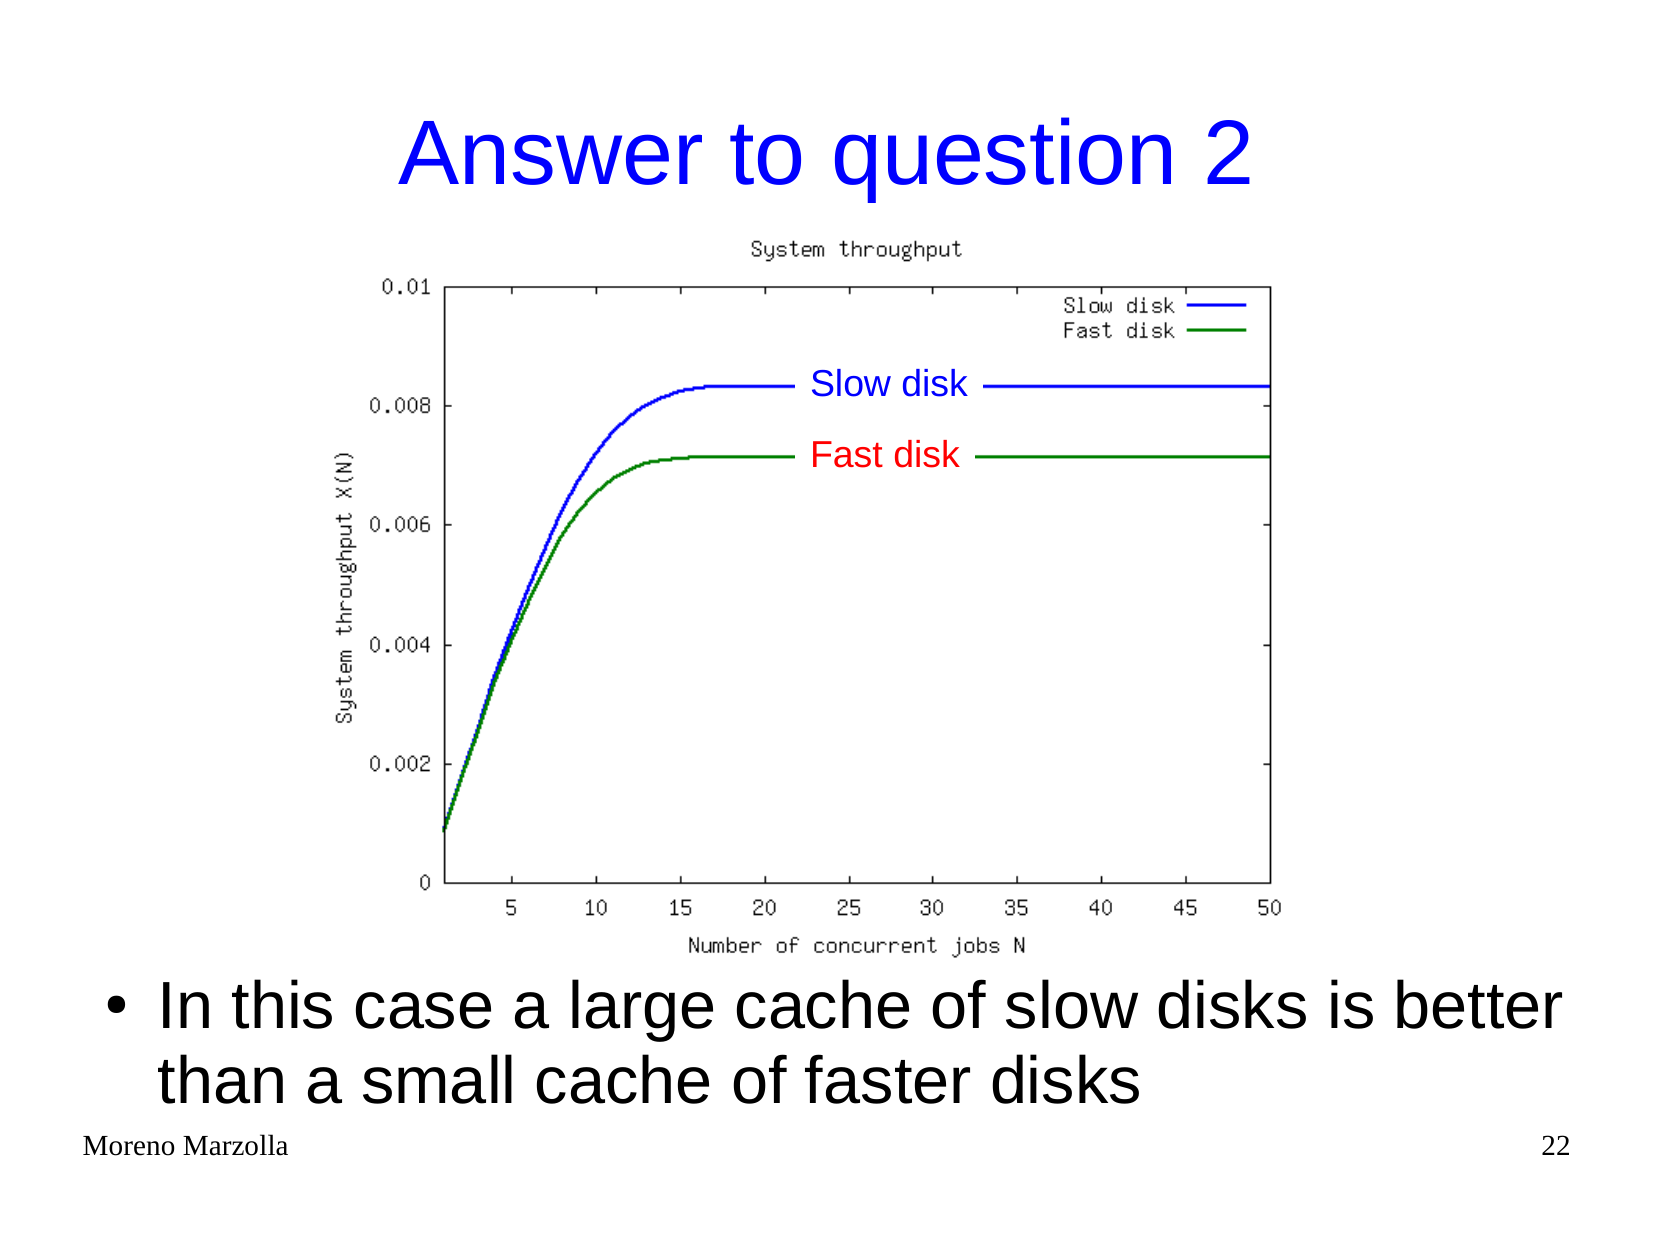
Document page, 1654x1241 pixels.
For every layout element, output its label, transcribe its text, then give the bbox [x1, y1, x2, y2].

picture [294, 213, 1295, 964]
text_box Slow disk [795, 355, 983, 413]
text_box Fast disk [795, 426, 975, 483]
title Answer to question 2 [82, 49, 1571, 257]
list In this case a large cache of slow disks is better than a small cache of faster disks [86, 968, 1576, 1126]
